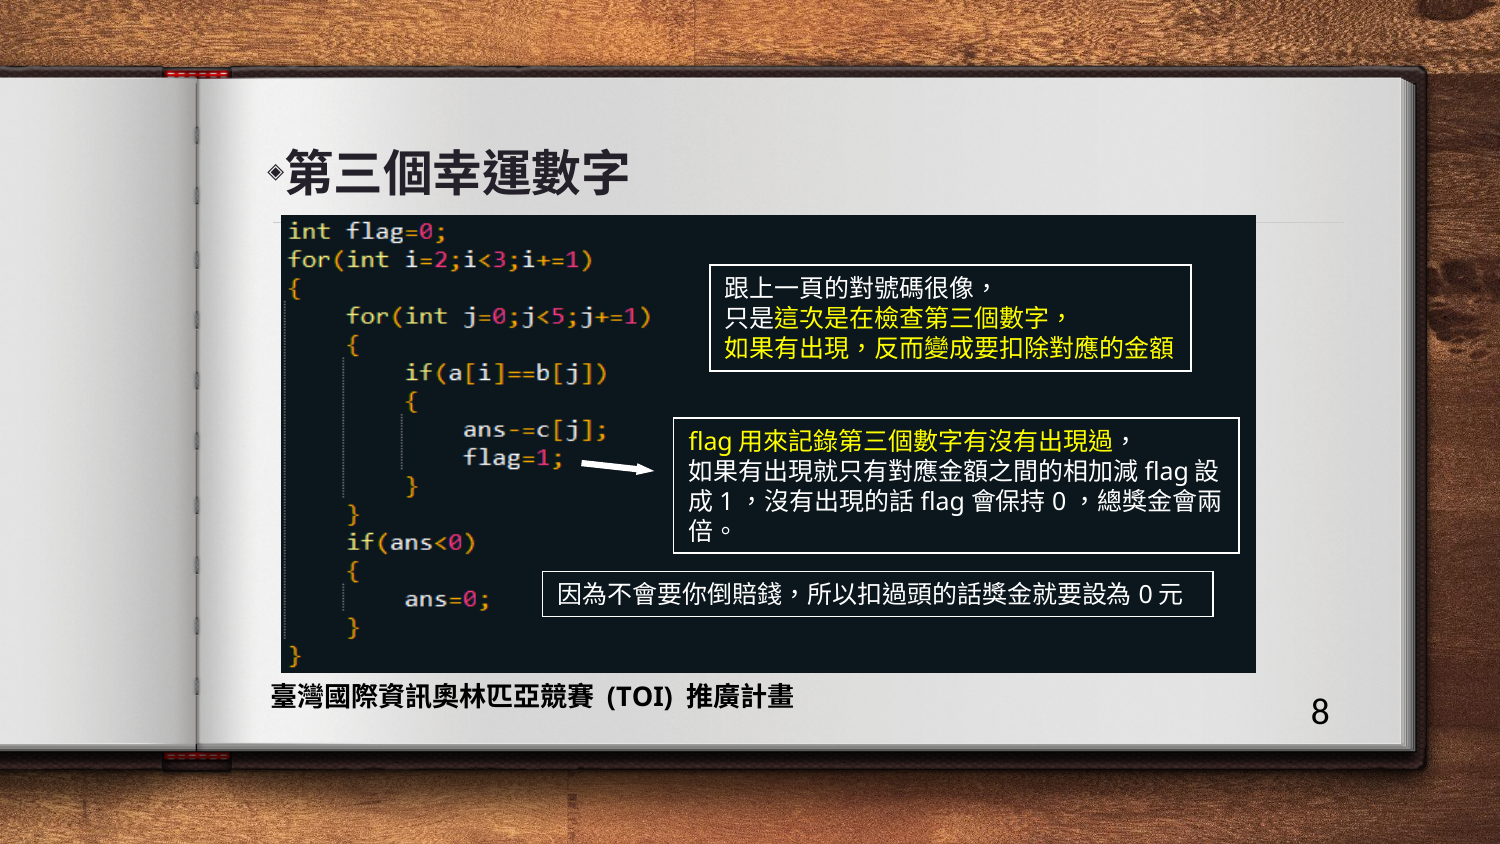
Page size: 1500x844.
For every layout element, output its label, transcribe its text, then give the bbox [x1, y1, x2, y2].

text_box 因為不會要你倒賠錢，所以扣過頭的話獎金就要設為0元 [542, 571, 1214, 617]
text_box flag用來記錄第三個數字有沒有出現過， 如果有出現就只有對應金額之間的相加減flag設成1，沒有出現的話flag會保持0，總獎金會兩倍。 [673, 417, 1240, 524]
text_box 跟上一頁的對號碼很像， 只是這次是在檢查第三個數字， 如果有出現，反而變成要扣除對應的金額 [709, 264, 1192, 371]
list 第三個幸運數字 [252, 126, 746, 216]
picture [281, 215, 1256, 673]
text_box [1295, 672, 1386, 737]
